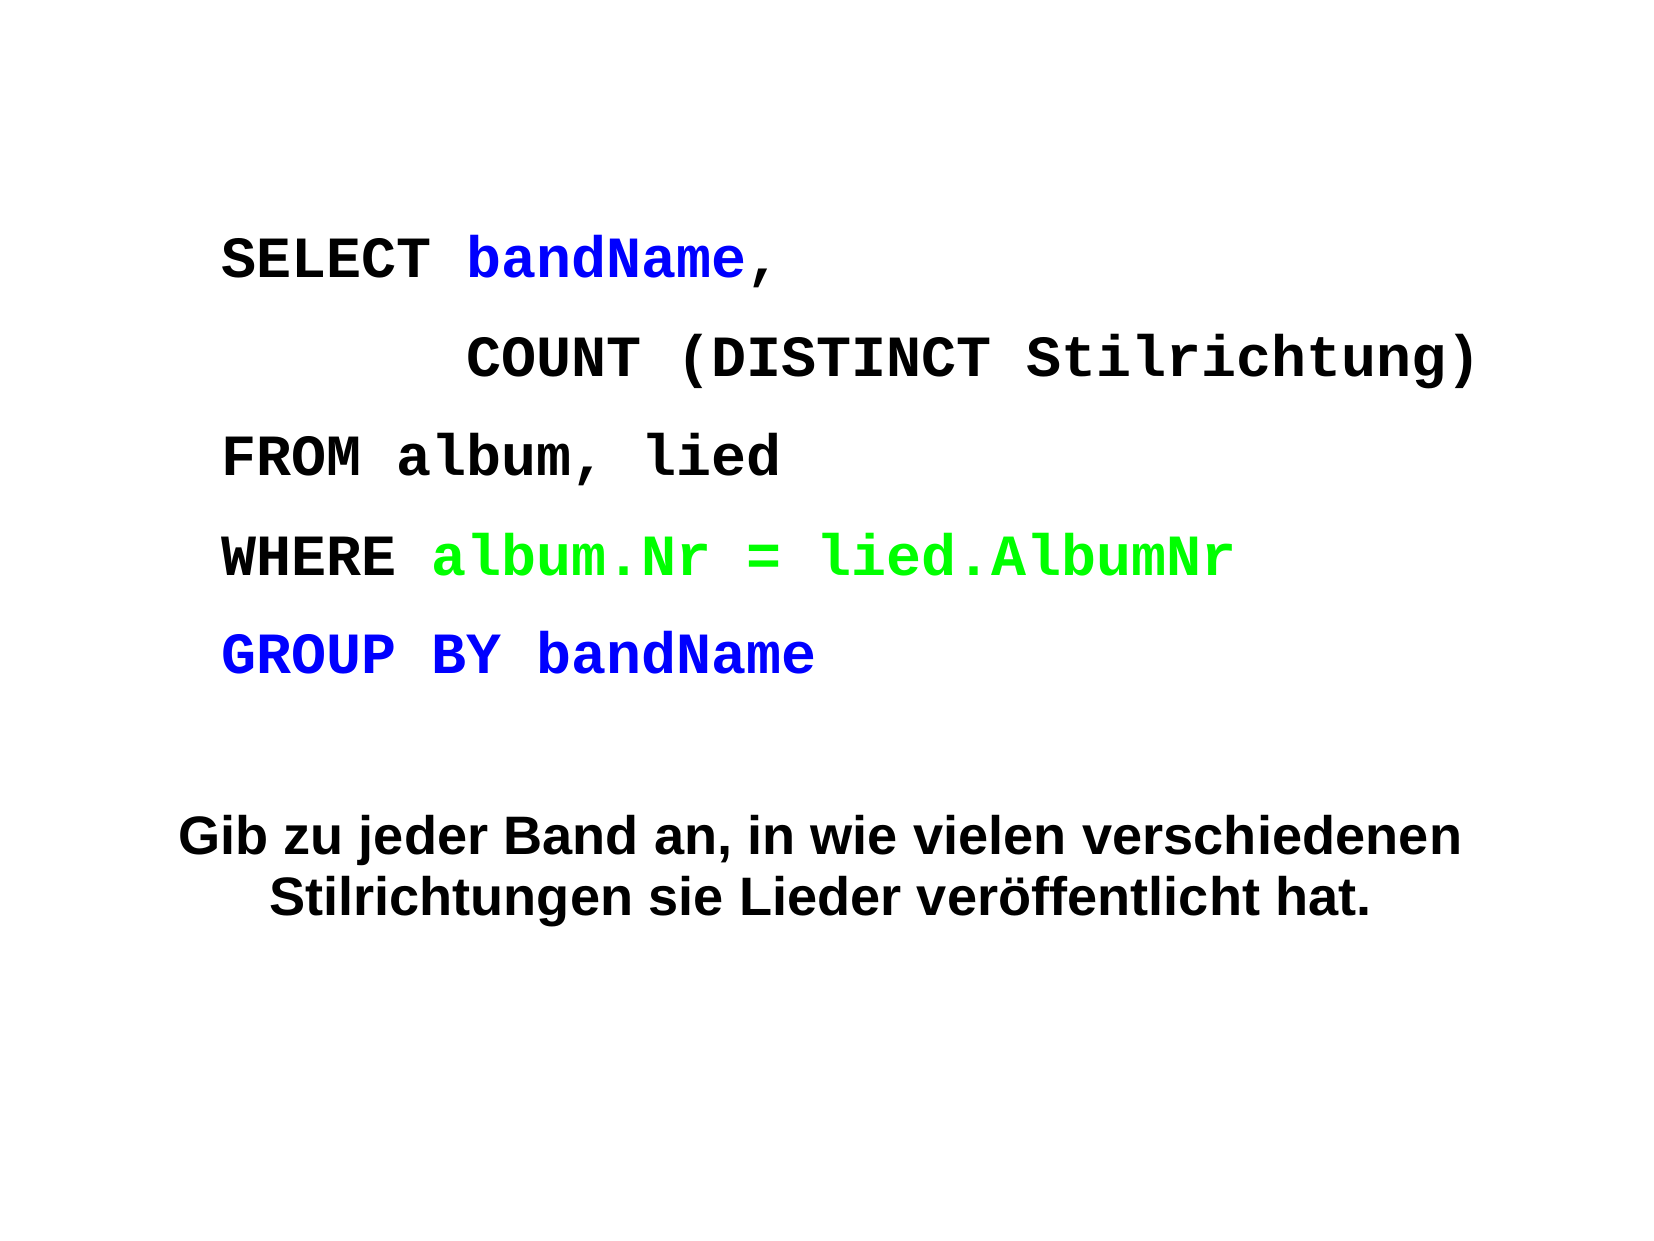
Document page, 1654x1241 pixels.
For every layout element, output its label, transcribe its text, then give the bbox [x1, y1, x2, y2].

title Gib zu jeder Band an, in wie vielen verschiedenen Stilrichtungen sie Lieder veröffentlicht hat. [76, 787, 1566, 945]
text_box SELECT bandName, COUNT (DISTINCT Stilrichtung) FROM album, lied WHERE album.Nr = lied.AlbumNr GROUP BY bandName [206, 188, 1565, 670]
